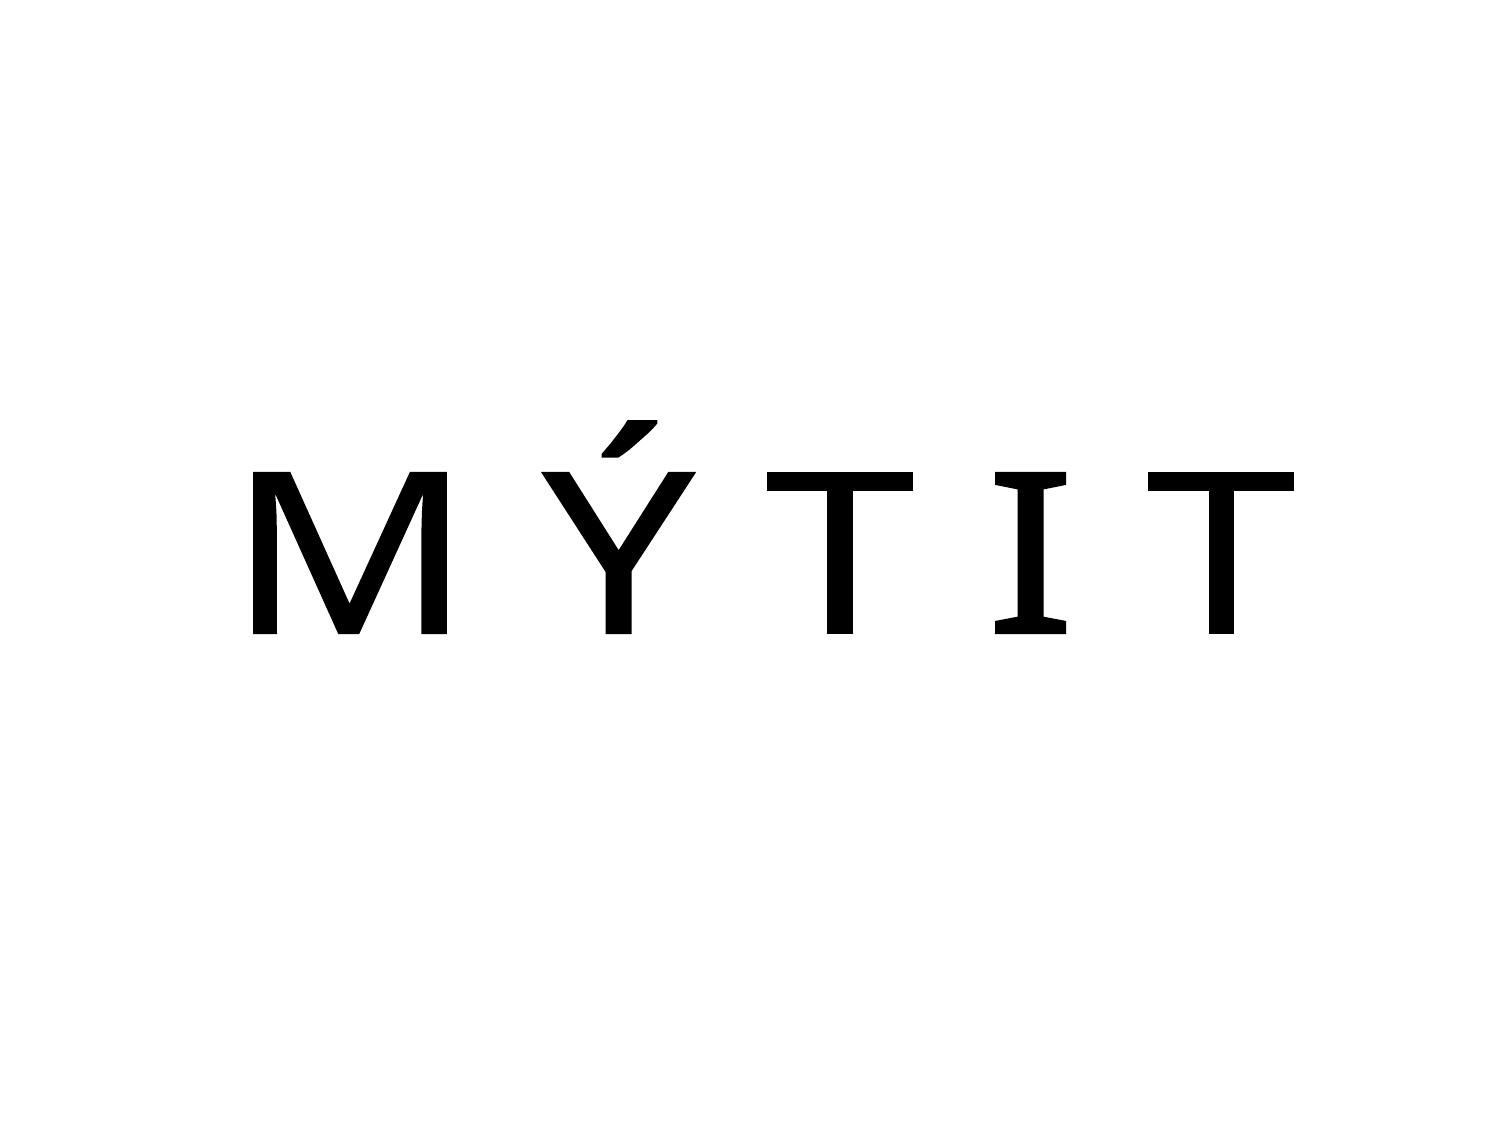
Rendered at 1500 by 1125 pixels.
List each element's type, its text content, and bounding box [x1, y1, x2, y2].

text_box M Ý T I T [602, 420, 657, 457]
text_box M Ý T I T [767, 472, 912, 634]
text_box M Ý T I T [542, 472, 695, 634]
text_box M Ý T I T [1149, 472, 1294, 634]
text_box M Ý T I T [995, 472, 1066, 634]
text_box M Ý T I T [253, 472, 447, 634]
